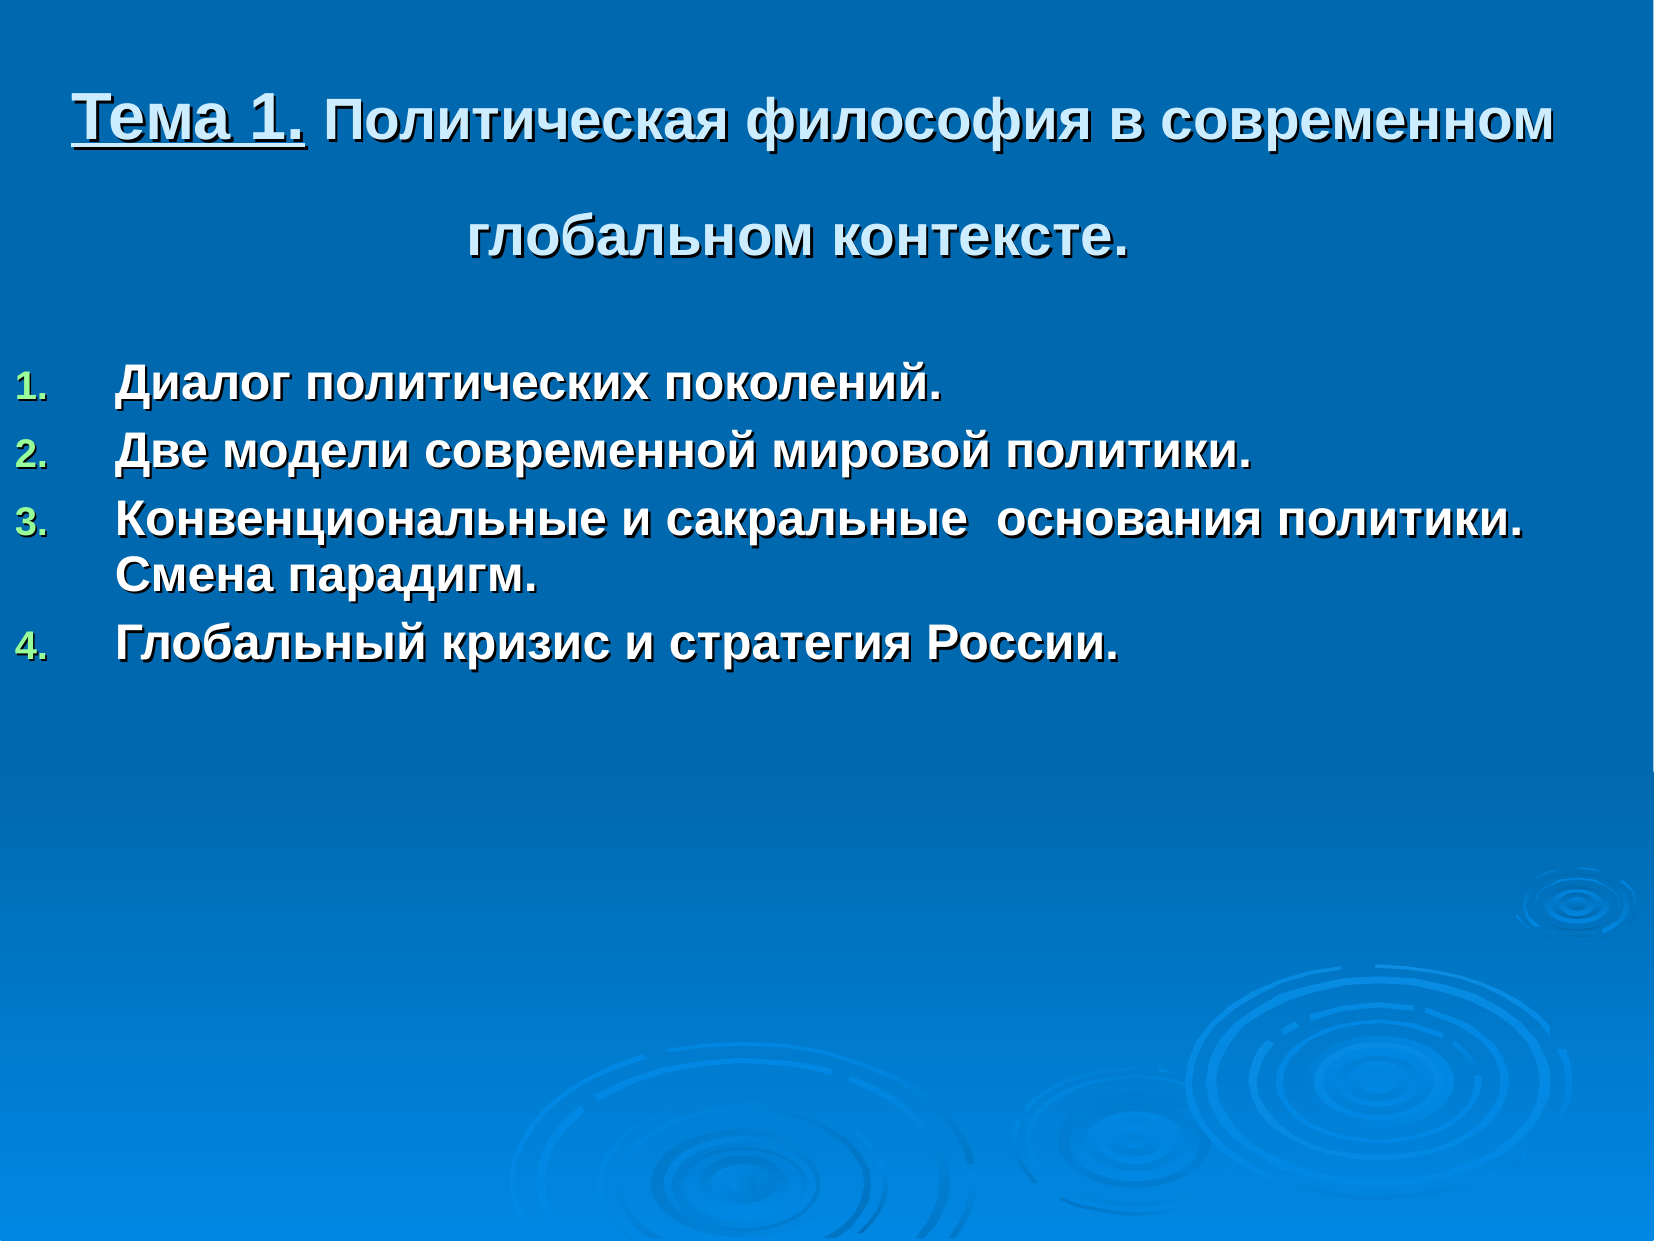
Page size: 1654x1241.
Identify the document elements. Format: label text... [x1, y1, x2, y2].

title Тема 1. Политическая философия в современном глобальном контексте. [45, 33, 1582, 288]
subtitle Диалог политических поколений. Две модели современной мировой политики. Конвенциональные и сакральные основания политики. Смена парадигм. Глобальный кризис и стратегия России. [0, 346, 1627, 1105]
